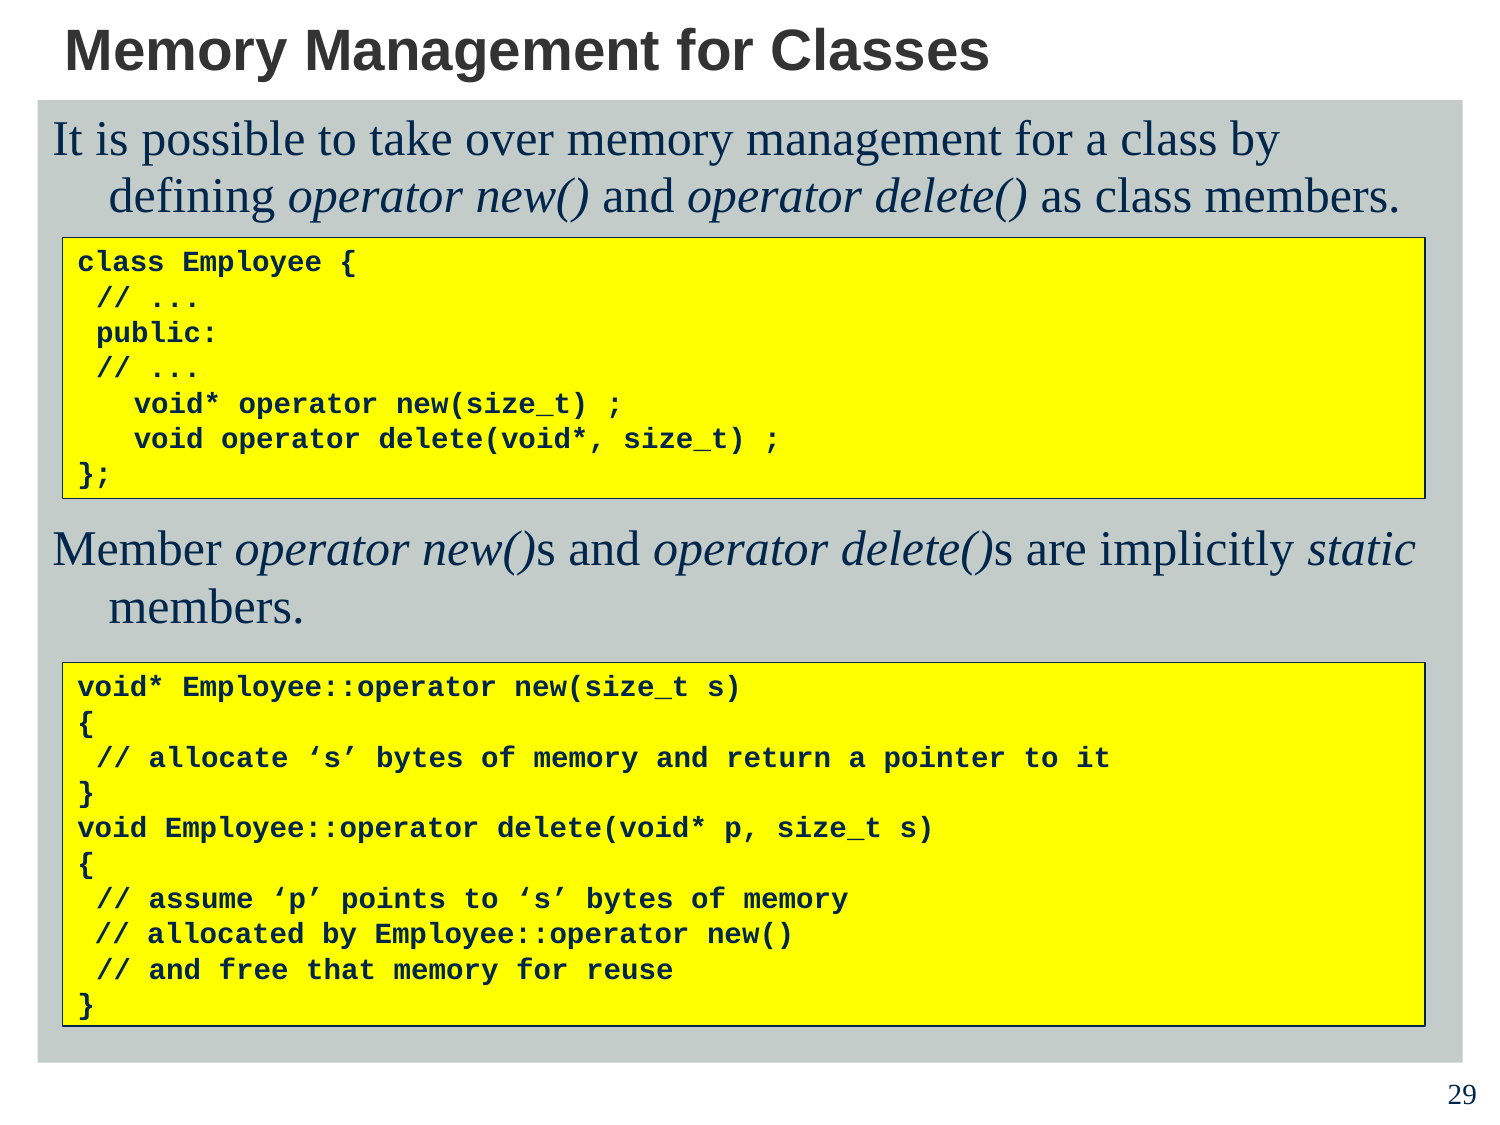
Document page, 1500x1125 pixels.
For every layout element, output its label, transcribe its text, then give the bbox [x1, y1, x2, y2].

text_box void* Employee::operator new(size_t s) { // allocate ‘s’ bytes of memory and return a pointer to it } void Employee::operator delete(void* p, size_t s) { // assume ‘p’ points to ‘s’ bytes of memory // allocated by Employee::operator new() // and free that memory for reuse } [62, 662, 1426, 1060]
list It is possible to take over memory management for a class by defining operator new() and operator delete() as class members. Member operator new()s and operator delete()s are implicitly static members. [37, 99, 1463, 1063]
text_box class Employee { // ... public: // ... void* operator new(size_t) ; void operator delete(void*, size_t) ; }; [62, 237, 1426, 502]
title Memory Management for Classes [50, 0, 1450, 91]
